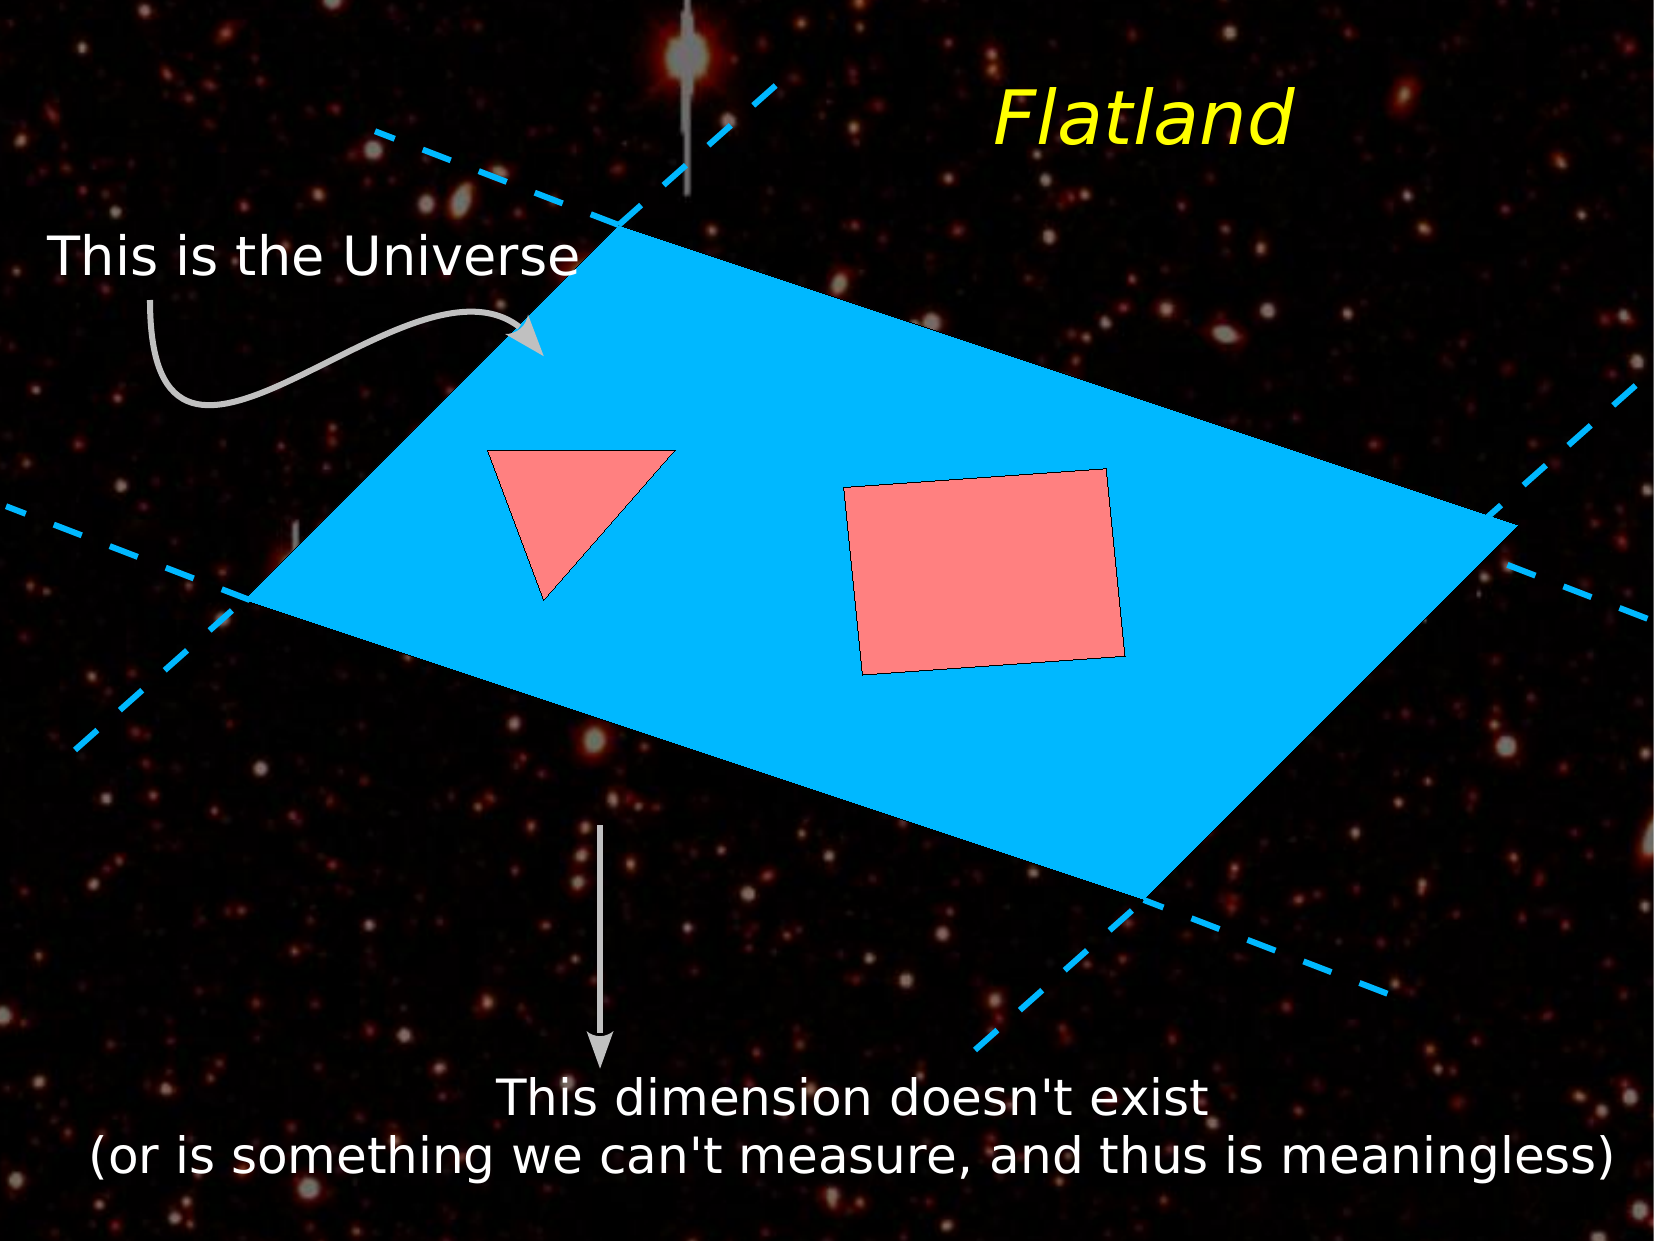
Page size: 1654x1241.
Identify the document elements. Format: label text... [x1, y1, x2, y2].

text_box [248, 226, 1519, 900]
text_box This is the Universe [47, 225, 529, 290]
text_box Flatland [993, 75, 1260, 163]
text_box This dimension doesn't exist (or is something we can't measure, and thus is meaningless) [88, 1068, 1482, 1198]
picture [0, 0, 1654, 1241]
text_box [520, 316, 527, 326]
